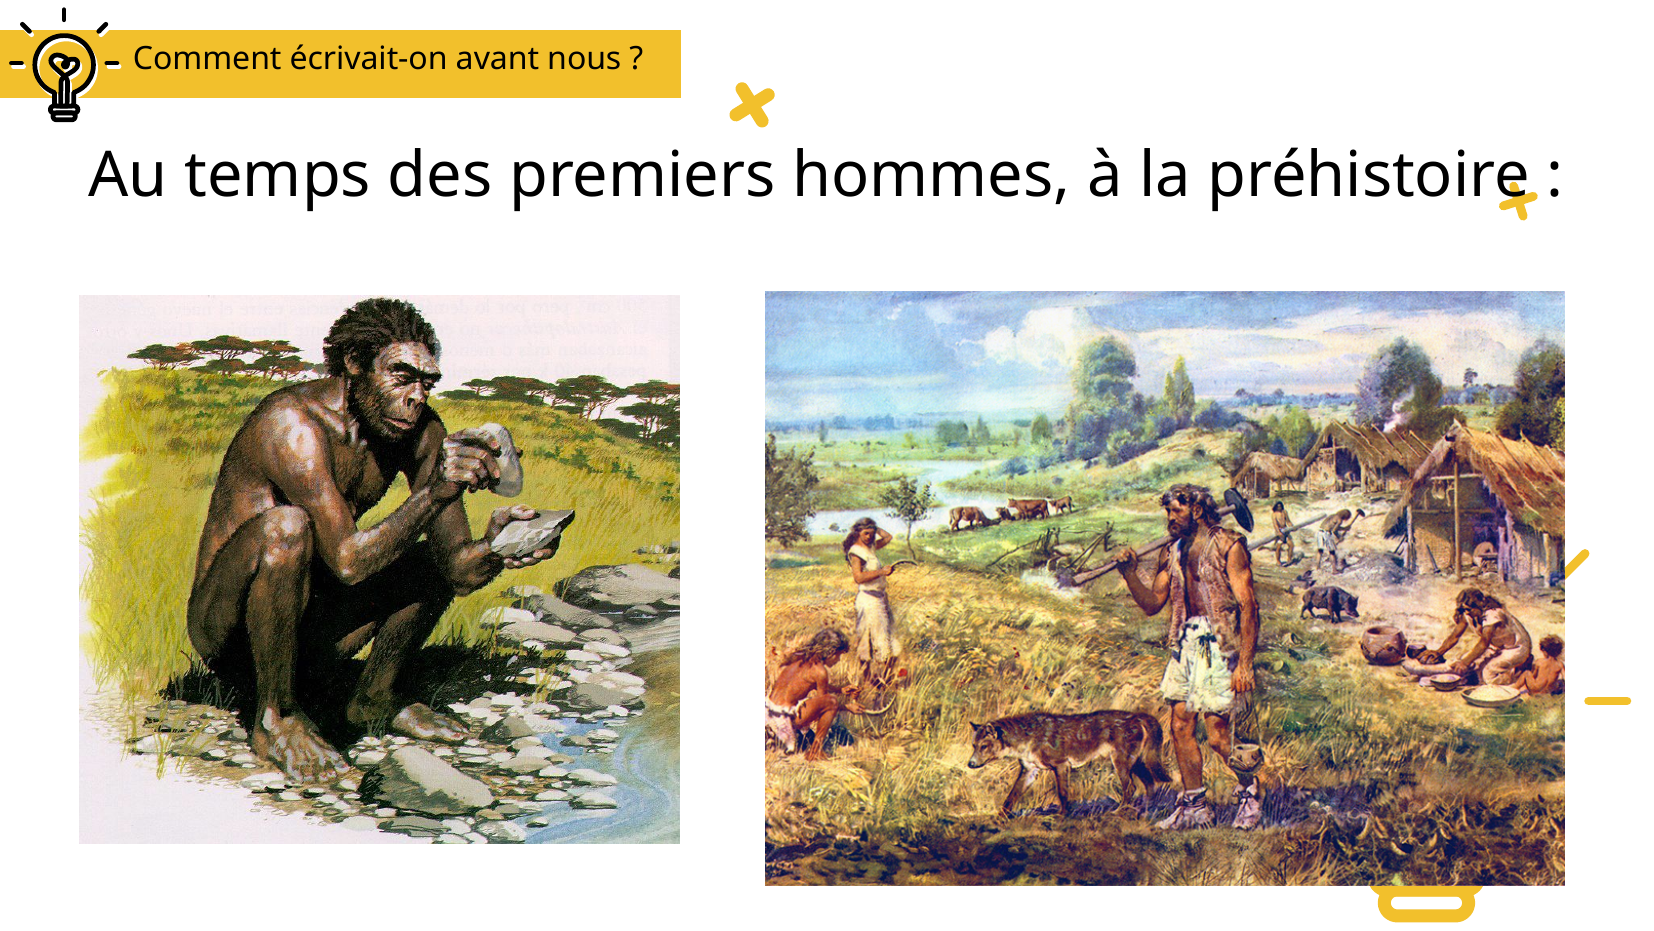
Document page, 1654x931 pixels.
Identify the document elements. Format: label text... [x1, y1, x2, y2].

title Au temps des premiers hommes, à la préhistoire : [82, 94, 1571, 250]
picture [79, 295, 680, 844]
subtitle Comment écrivait-on avant nous ? [132, 17, 677, 97]
picture [765, 291, 1565, 886]
